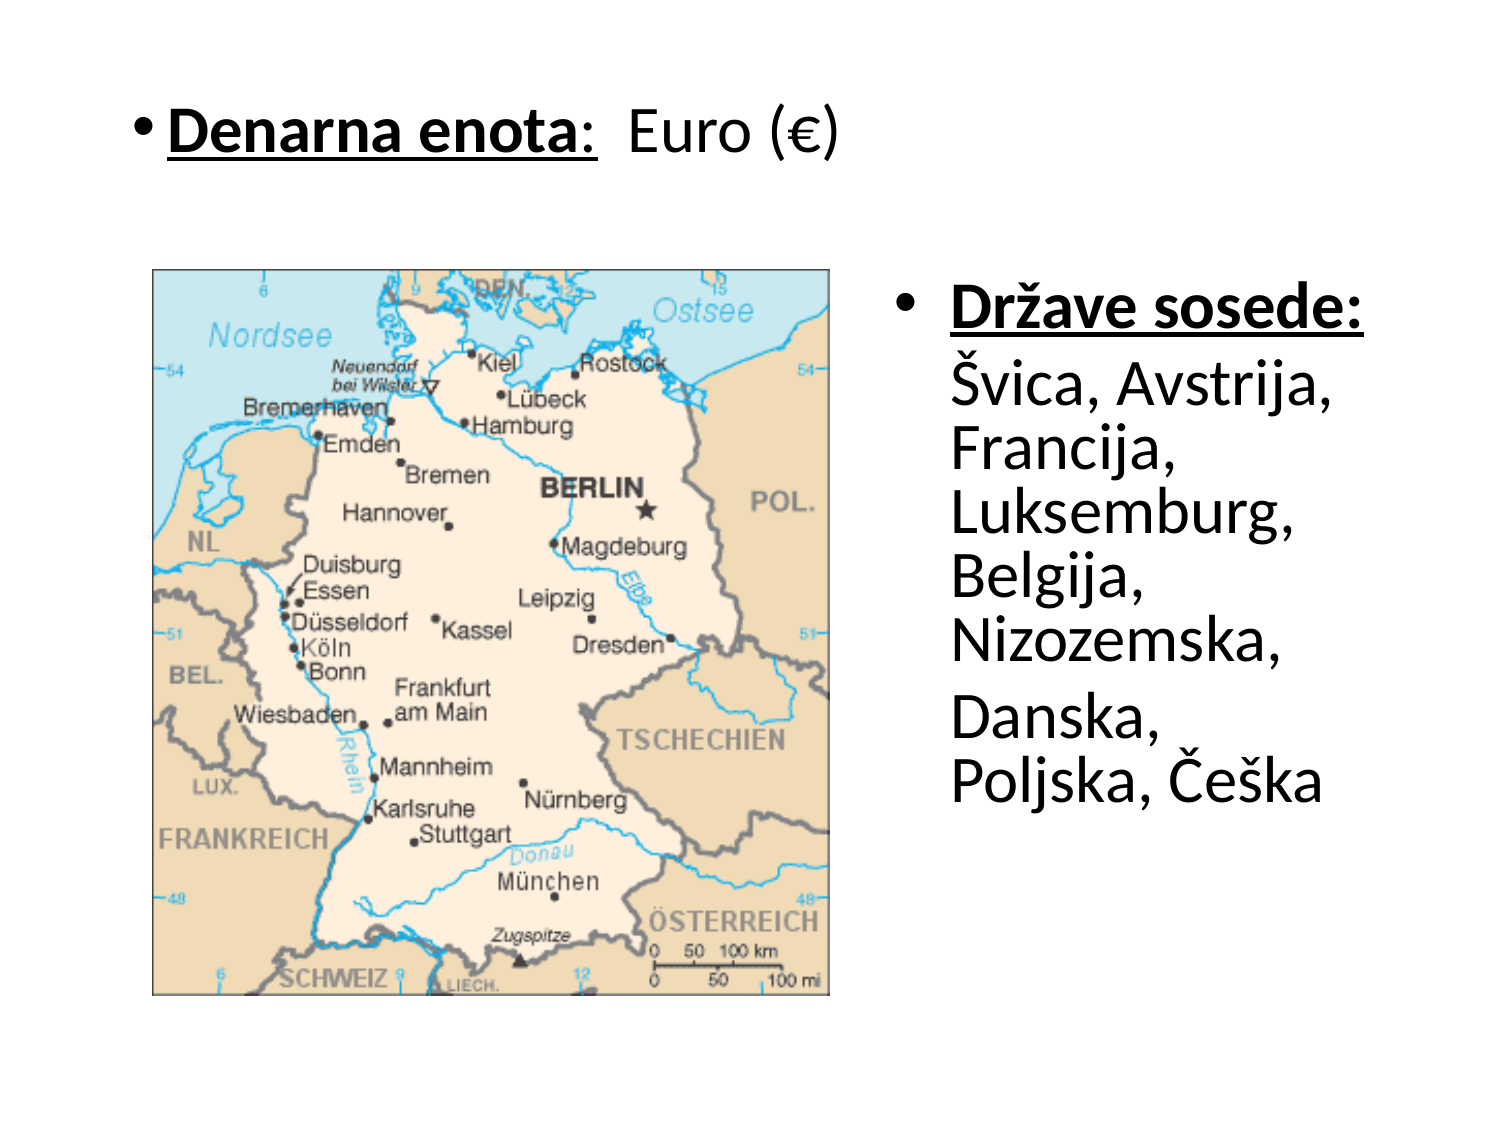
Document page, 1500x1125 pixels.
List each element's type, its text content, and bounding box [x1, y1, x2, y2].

picture [152, 269, 830, 997]
list Države sosede: Švica, Avstrija, Francija, Luksemburg, Belgija, Nizozemska, Danska, Poljska, Češka [878, 269, 1395, 938]
text_box Denarna enota: Euro (€) [117, 93, 1219, 173]
